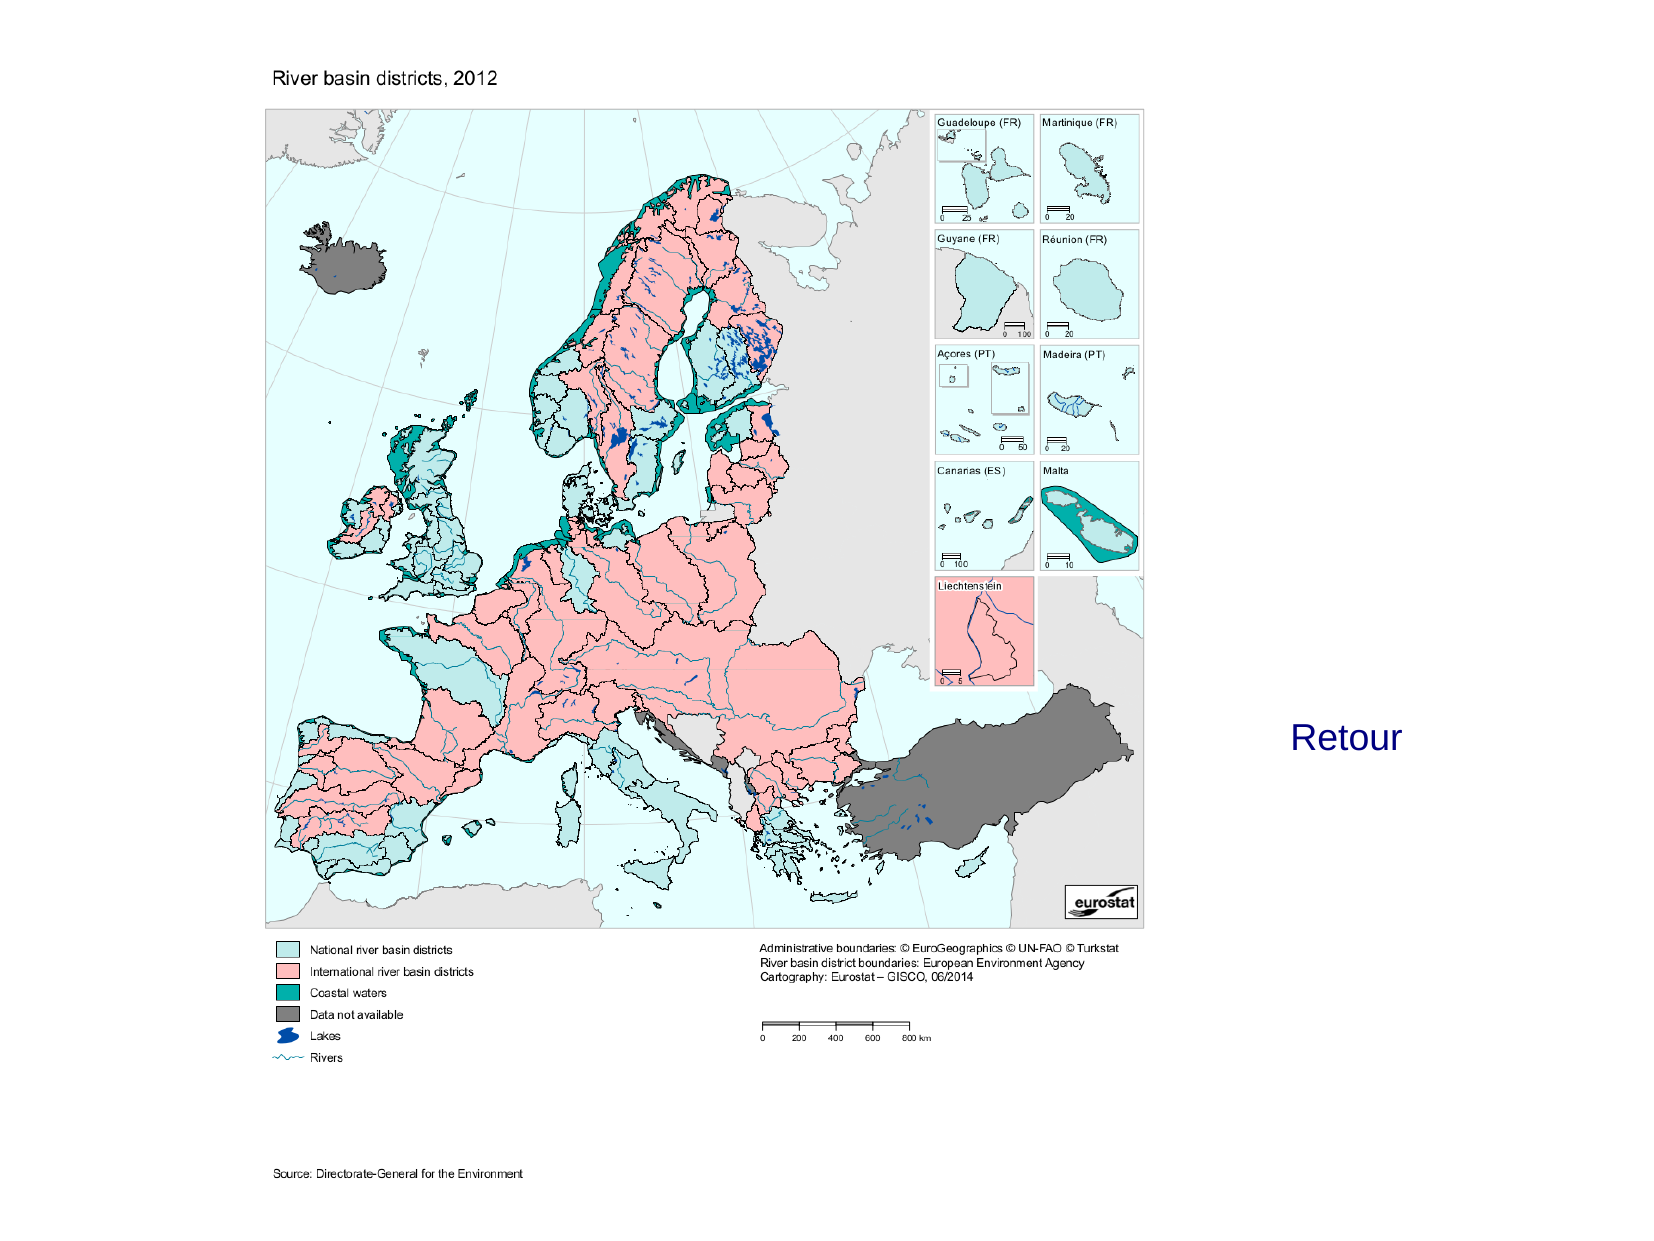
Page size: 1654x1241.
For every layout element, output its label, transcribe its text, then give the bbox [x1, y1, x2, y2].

picture [262, 7, 1146, 1185]
text_box Retour [1275, 708, 1524, 766]
